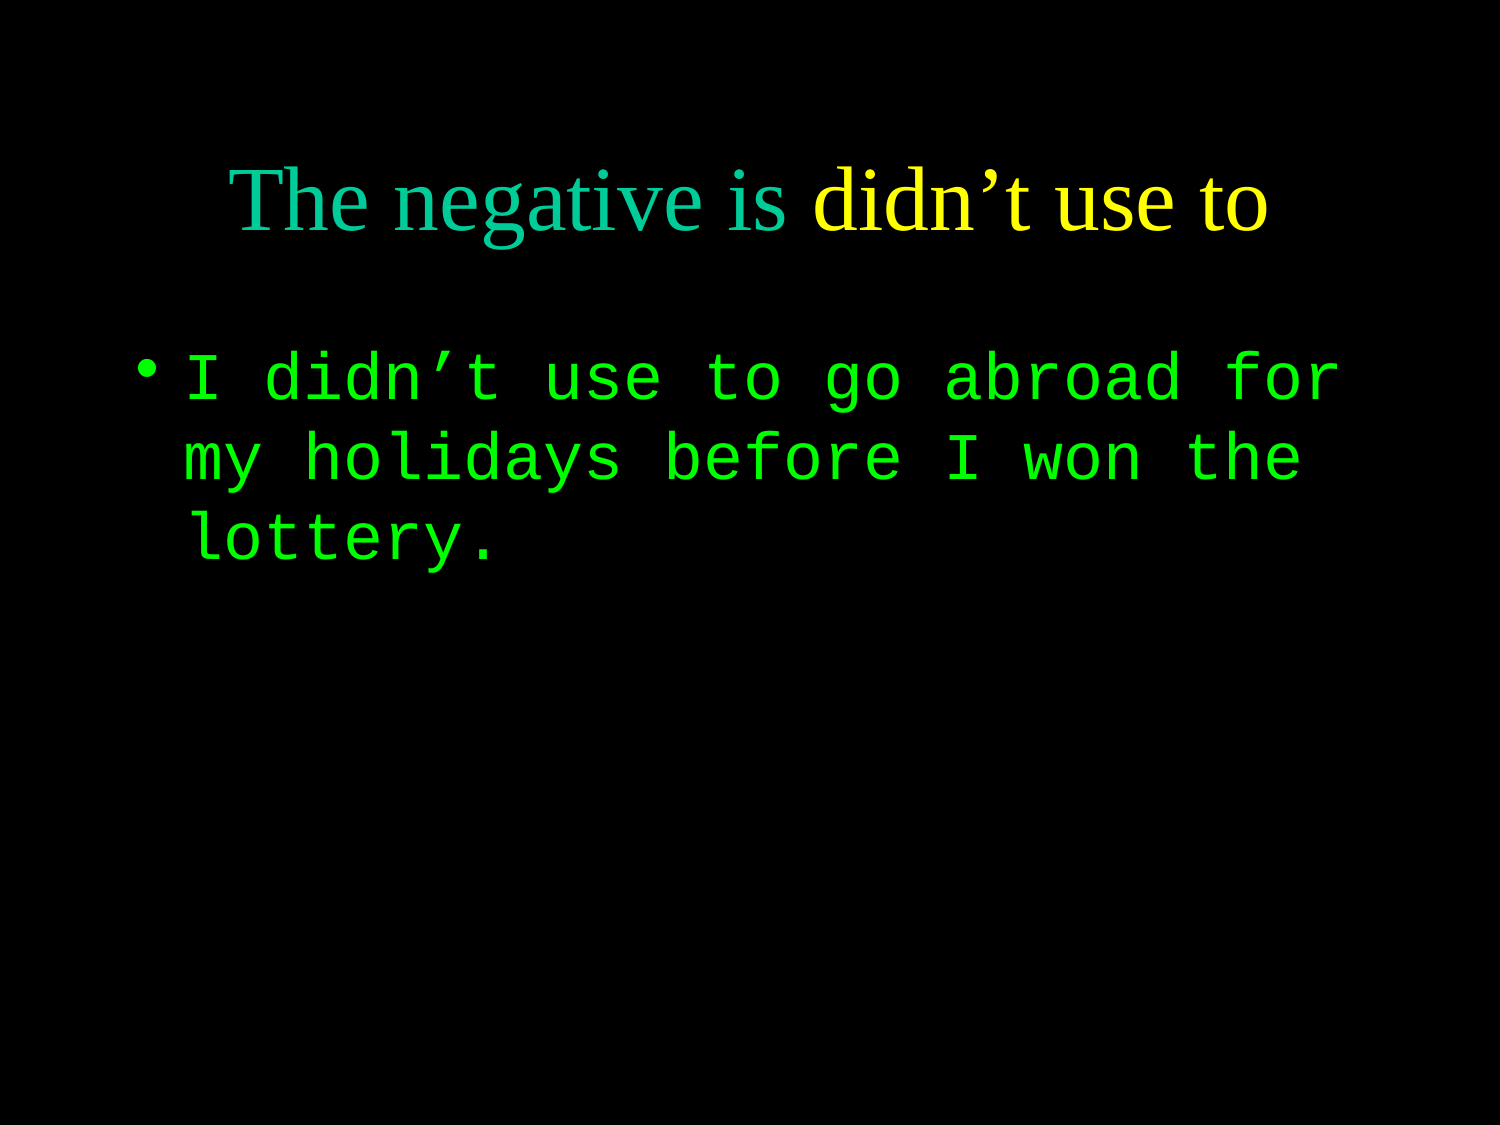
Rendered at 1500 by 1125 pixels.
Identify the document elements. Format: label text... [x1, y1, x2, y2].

list I didn’t use to go abroad for my holidays before I won the lottery. [112, 324, 1388, 1000]
title The negative is didn’t use to [112, 99, 1388, 288]
